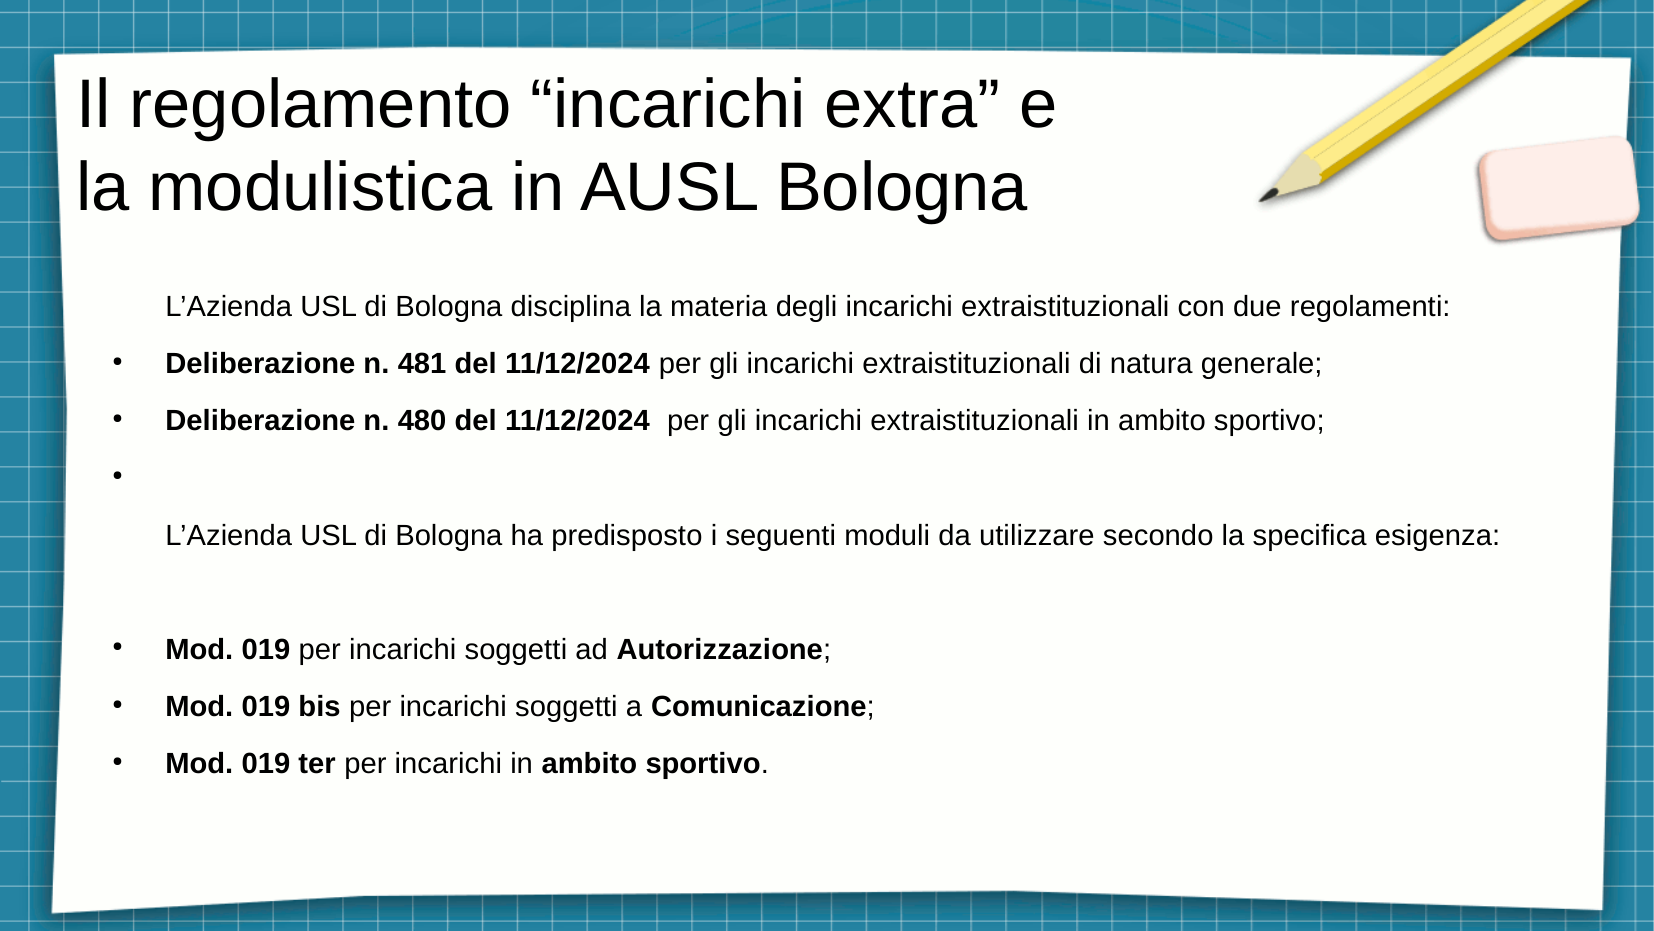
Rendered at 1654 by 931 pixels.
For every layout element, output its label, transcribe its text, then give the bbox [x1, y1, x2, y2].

list L’Azienda USL di Bologna disciplina la materia degli incarichi extraistituzionali con due regolamenti: Deliberazione n. 481 del 11/12/2024 per gli incarichi extraistituzionali di natura generale; Deliberazione n. 480 del 11/12/2024 per gli incarichi extraistituzionali in ambito sportivo; L’Azienda USL di Bologna ha predisposto i seguenti moduli da utilizzare secondo la specifica esigenza: Mod. 019 per incarichi soggetti ad Autorizzazione; Mod. 019 bis per incarichi soggetti a Comunicazione; Mod. 019 ter per incarichi in ambito sportivo. [76, 287, 1565, 827]
title Il regolamento “incarichi extra” e la modulistica in AUSL Bologna [76, 58, 1565, 215]
